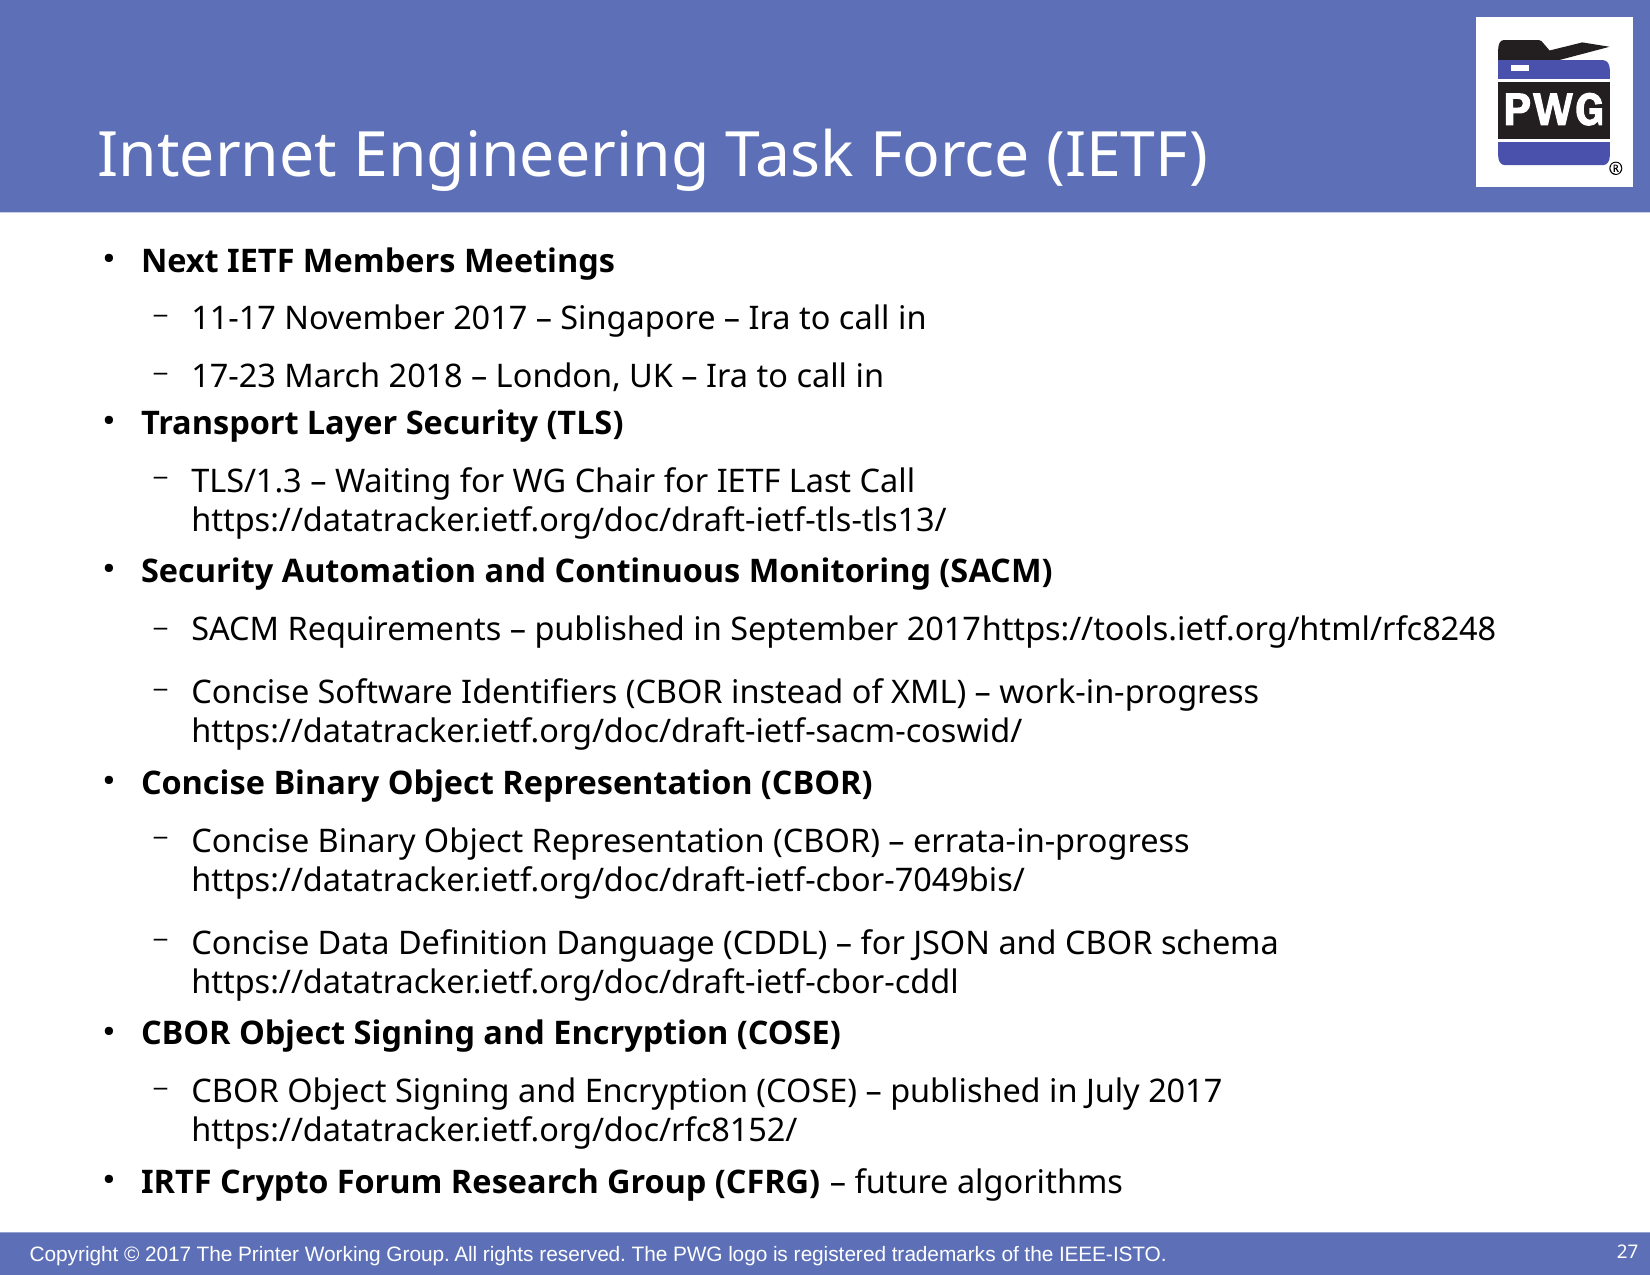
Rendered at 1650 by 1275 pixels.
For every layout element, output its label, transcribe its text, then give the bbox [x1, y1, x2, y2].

title Internet Engineering Task Force (IETF) [82, 8, 1449, 198]
list Next IETF Members Meetings 11-17 November 2017 – Singapore – Ira to call in 17-23 March 2018 – London, UK – Ira to call in Transport Layer Security (TLS) TLS/1.3 – Waiting for WG Chair for IETF Last Callhttps://datatracker.ietf.org/doc/draft-ietf-tls-tls13/ Security Automation and Continuous Monitoring (SACM) SACM Requirements – published in September 2017https://tools.ietf.org/html/rfc8248 Concise Software Identifiers (CBOR instead of XML) – work-in-progresshttps://datatracker.ietf.org/doc/draft-ietf-sacm-coswid/ Concise Binary Object Representation (CBOR) Concise Binary Object Representation (CBOR) – errata-in-progresshttps://datatracker.ietf.org/doc/draft-ietf-cbor-7049bis/ Concise Data Definition Danguage (CDDL) – for JSON and CBOR schemahttps://datatracker.ietf.org/doc/draft-ietf-cbor-cddl CBOR Object Signing and Encryption (COSE) CBOR Object Signing and Encryption (COSE) – published in July 2017https://datatracker.ietf.org/doc/rfc8152/ IRTF Crypto Forum Research Group (CFRG) – future algorithms [82, 231, 1568, 1209]
